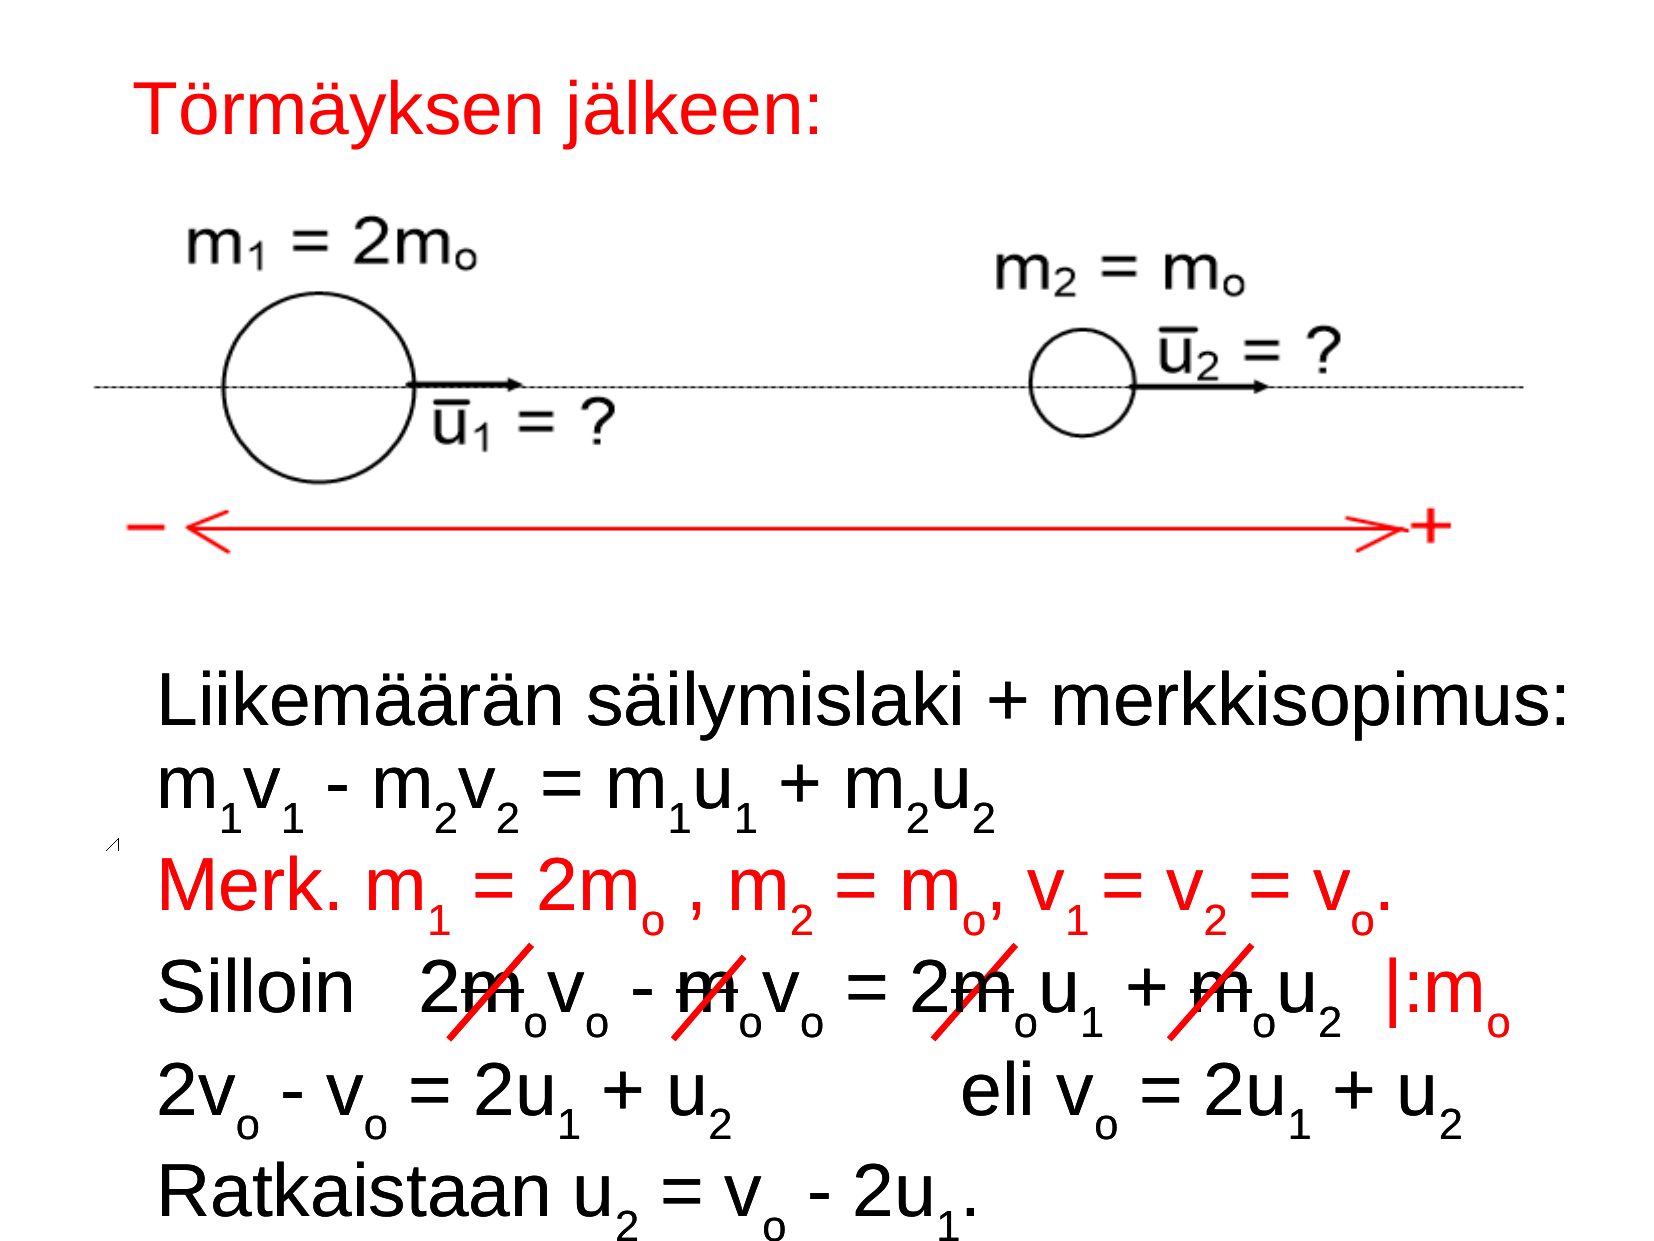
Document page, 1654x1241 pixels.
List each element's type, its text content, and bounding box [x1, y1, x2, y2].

picture [73, 160, 1524, 603]
text_box Törmäyksen jälkeen: [118, 59, 1356, 158]
text_box Liikemäärän säilymislaki + merkkisopimus: m1v1 - m2v2 = m1u1 + m2u2 Merk. m1 = 2mo , m2 = mo, v1 = v2 = vo. Silloin 2movo - movo = 2mou1 + mou2 |:mo 2vo - vo = 2u1 + u2 eli vo = 2u1 + u2 Ratkaistaan u2 = vo - 2u1. [141, 649, 1607, 1241]
